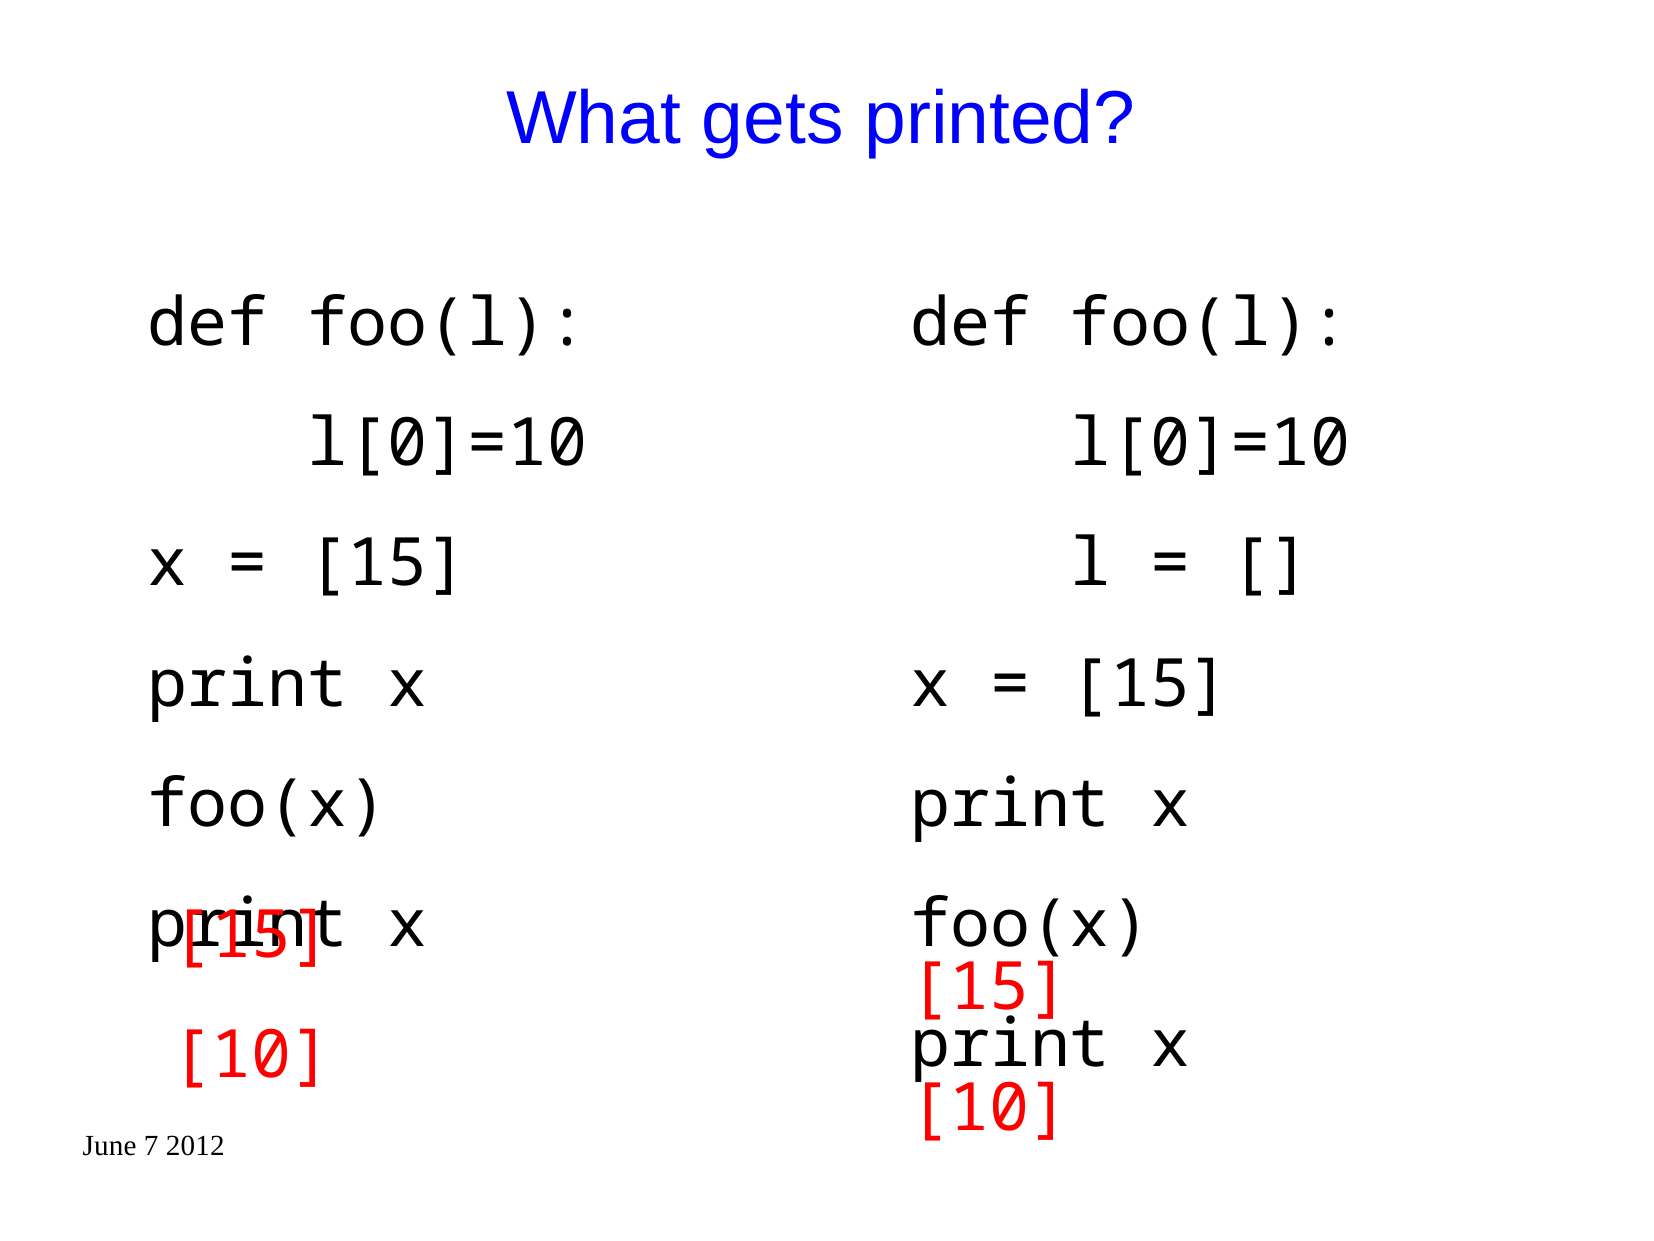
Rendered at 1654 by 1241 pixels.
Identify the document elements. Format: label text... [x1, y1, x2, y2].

list def foo(l): l[0]=10 l = [] x = [15] print x foo(x) print x [839, 274, 1566, 919]
list def foo(l): l[0]=10 x = [15] print x foo(x) print x [76, 274, 803, 822]
list [15] [10] [100, 885, 827, 1241]
list [15] [10] [838, 938, 1565, 1241]
title What gets printed? [76, 58, 1565, 178]
